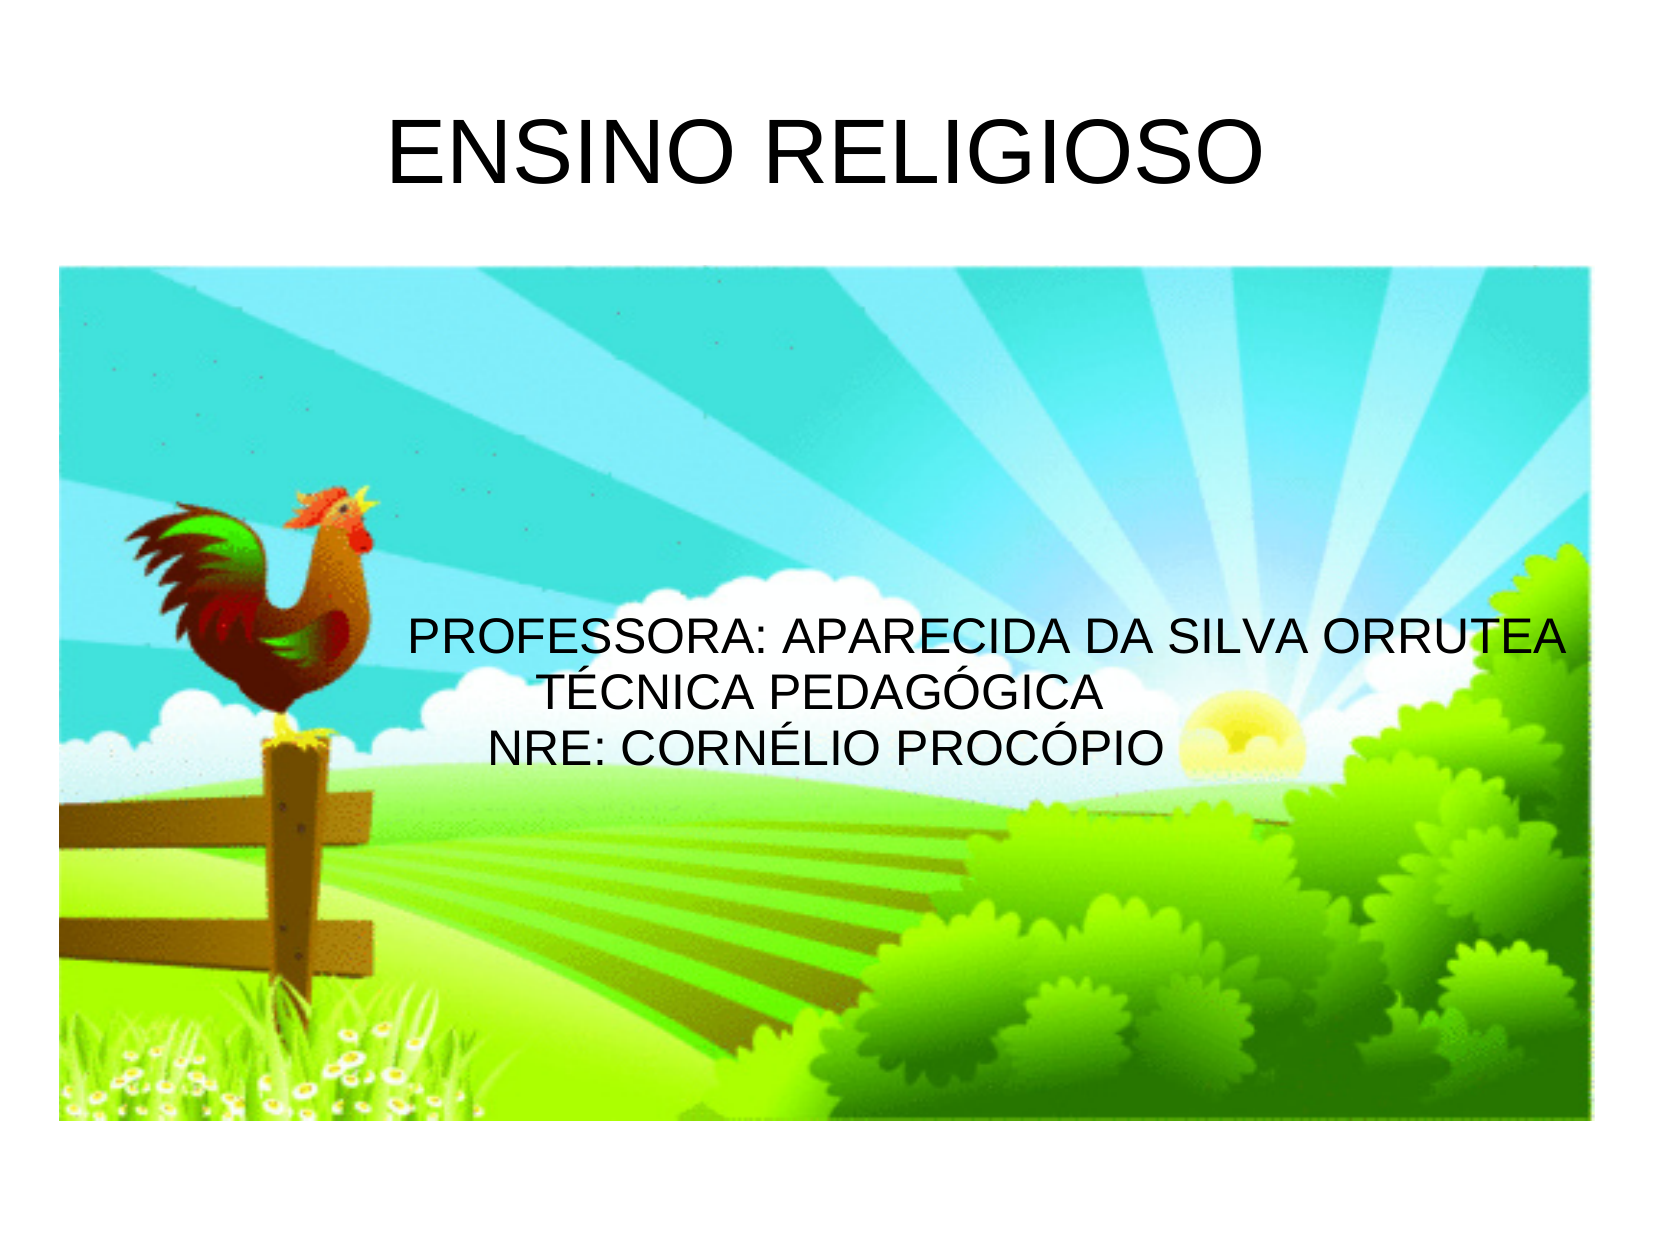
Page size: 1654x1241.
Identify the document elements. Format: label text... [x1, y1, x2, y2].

text_box PROFESSORA: APARECIDA DA SILVA ORRUTEA TÉCNICA PEDAGÓGICA NRE: CORNÉLIO PROCÓPIO [59, 265, 1595, 1121]
title ENSINO RELIGIOSO [82, 56, 1571, 249]
